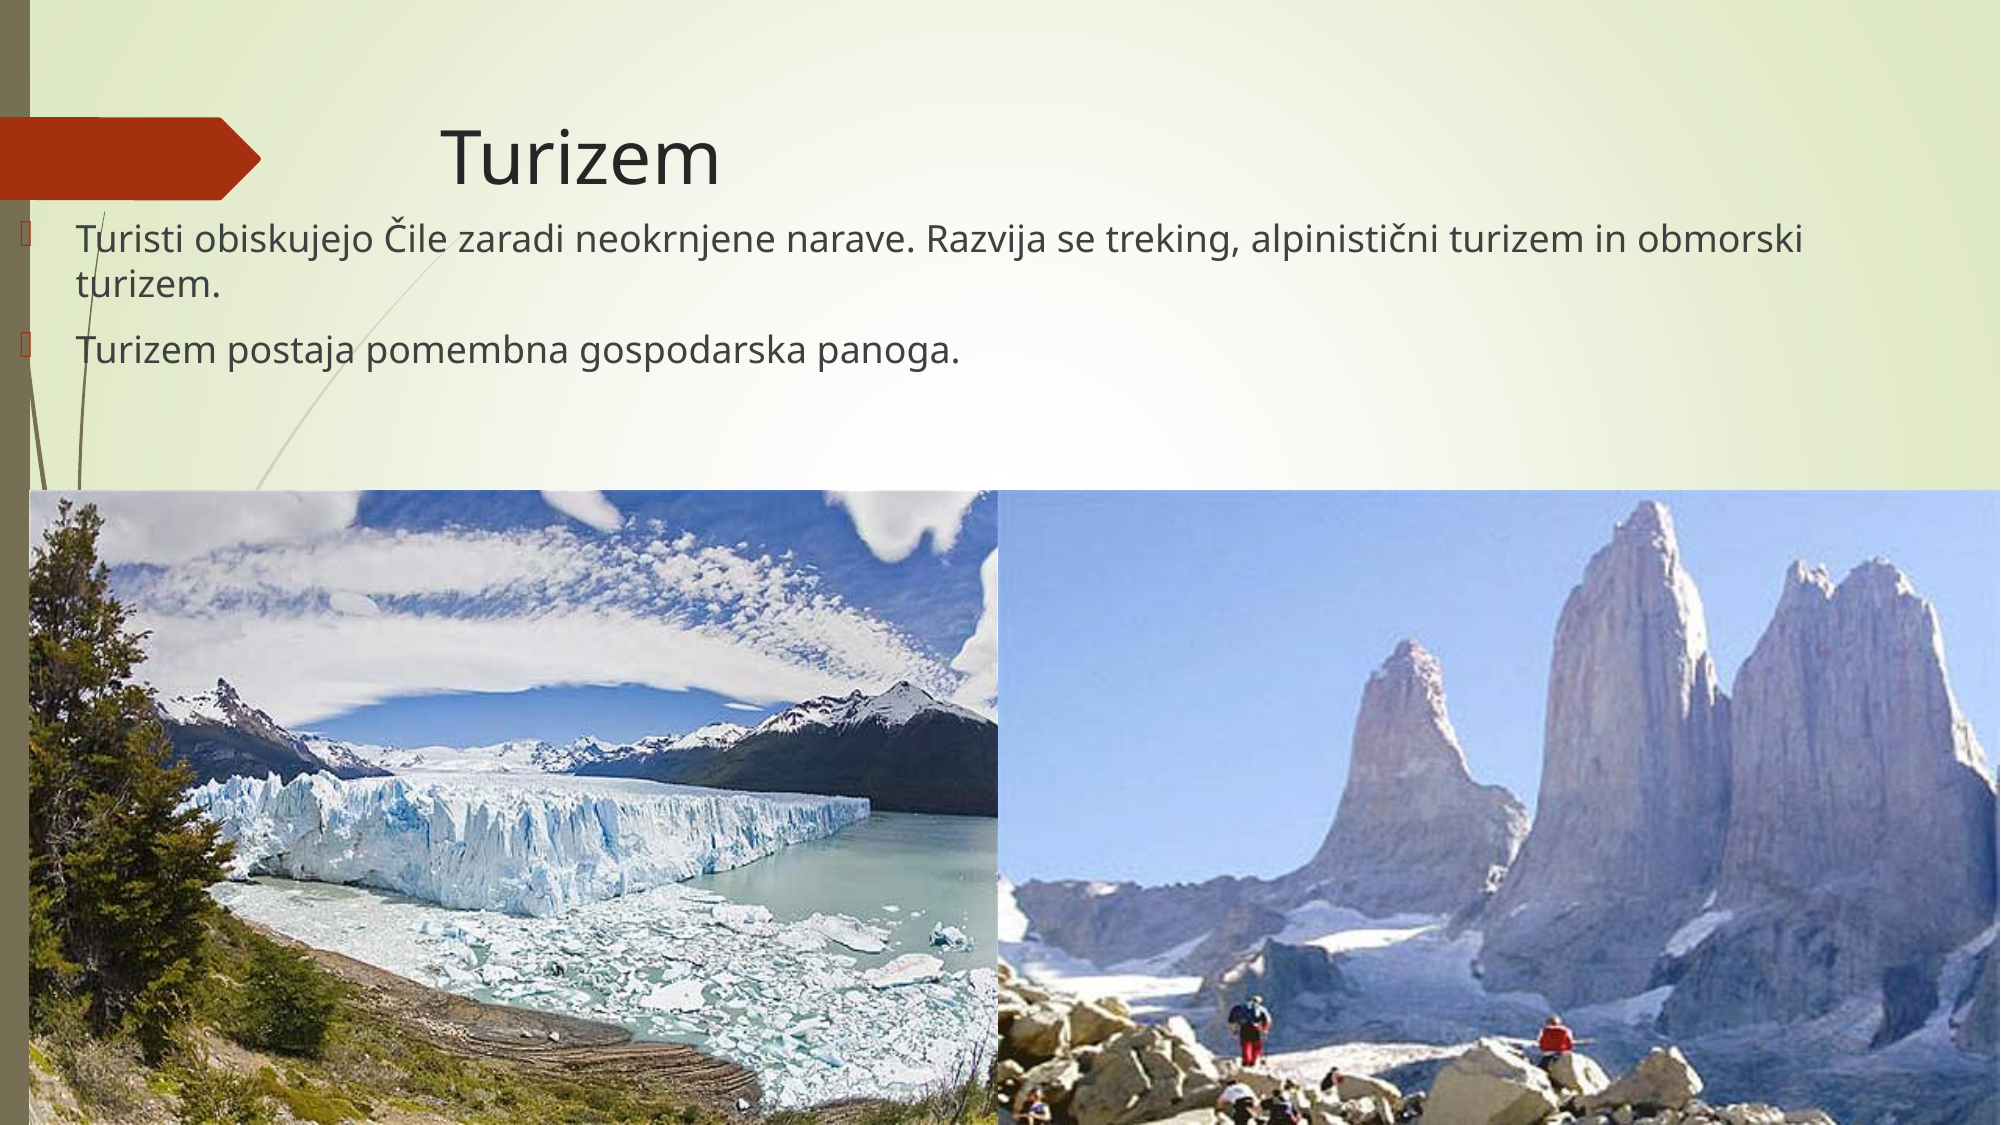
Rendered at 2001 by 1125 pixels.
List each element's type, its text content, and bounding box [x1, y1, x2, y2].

list Turisti obiskujejo Čile zaradi neokrnjene narave. Razvija se treking, alpinistični turizem in obmorski turizem. Turizem postaja pomembna gospodarska panoga. [4, 207, 1975, 1125]
picture [29, 0, 2001, 1125]
title Turizem [425, 102, 1888, 207]
